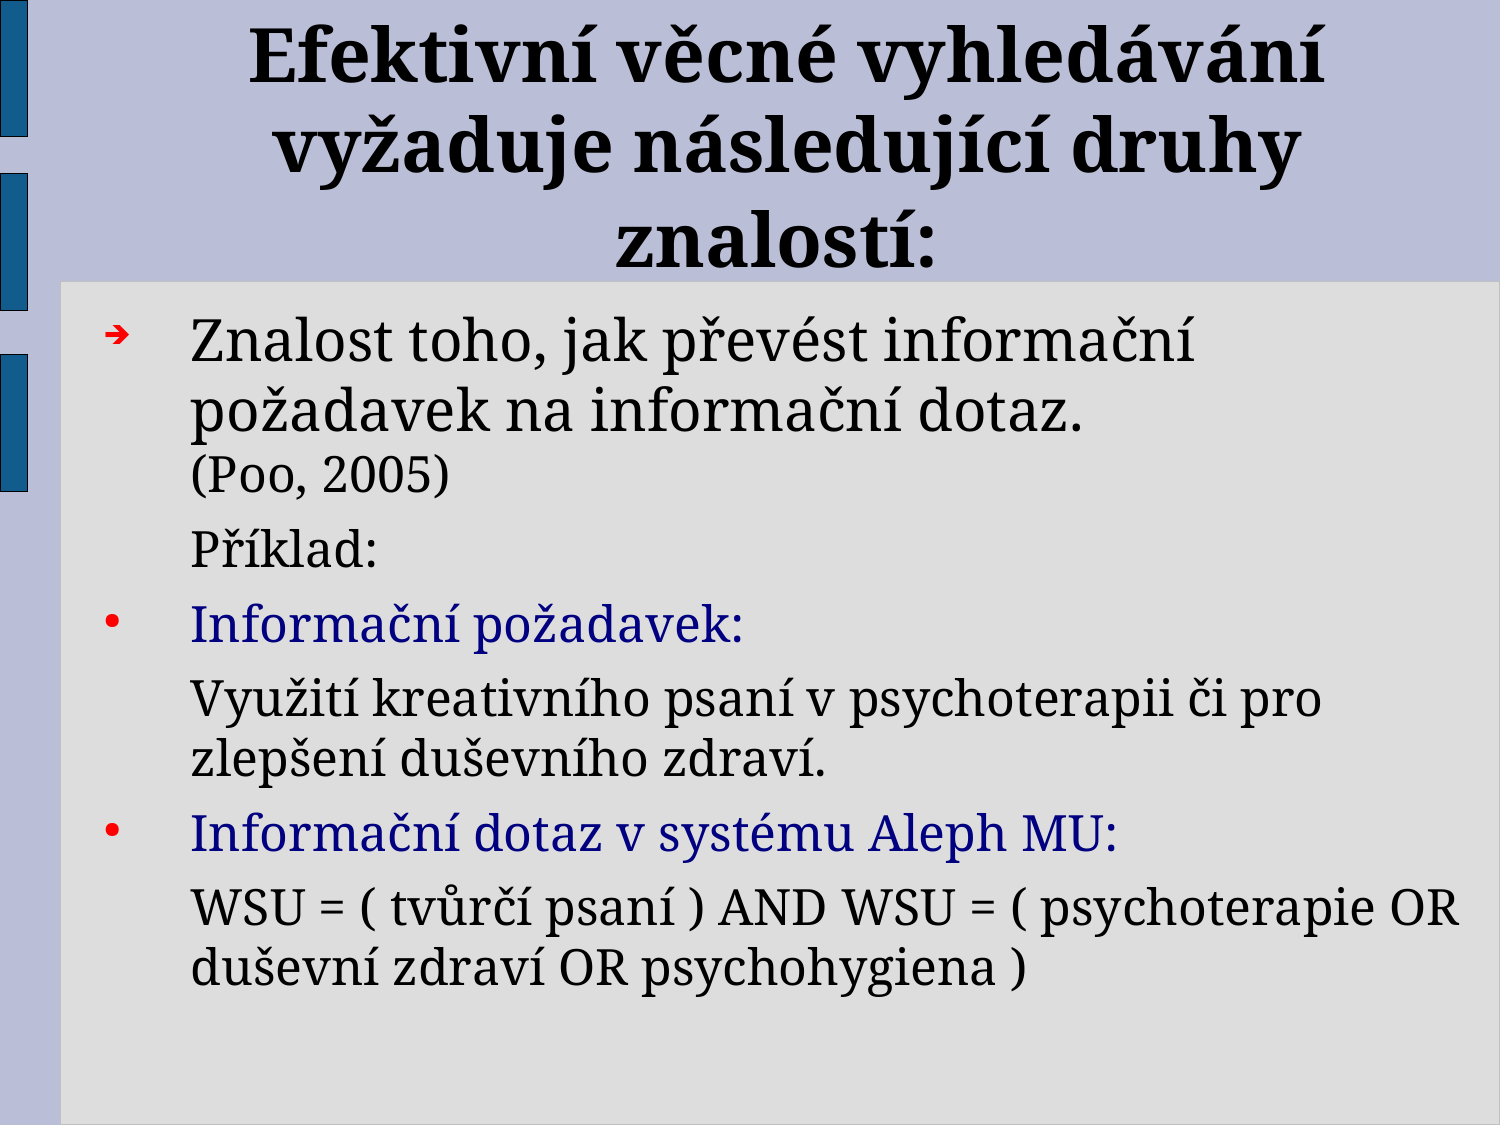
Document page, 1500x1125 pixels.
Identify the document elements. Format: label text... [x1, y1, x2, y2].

title Efektivní věcné vyhledávání vyžaduje následující druhy znalostí: [150, 0, 1426, 291]
list Znalost toho, jak převést informační požadavek na informační dotaz. (Poo, 2005) Příklad: Informační požadavek: Využití kreativního psaní v psychoterapii či pro zlepšení duševního zdraví. Informační dotaz v systému Aleph MU: WSU = ( tvůrčí psaní ) AND WSU = ( psychoterapie OR duševní zdraví OR psychohygiena ) [88, 295, 1477, 1067]
